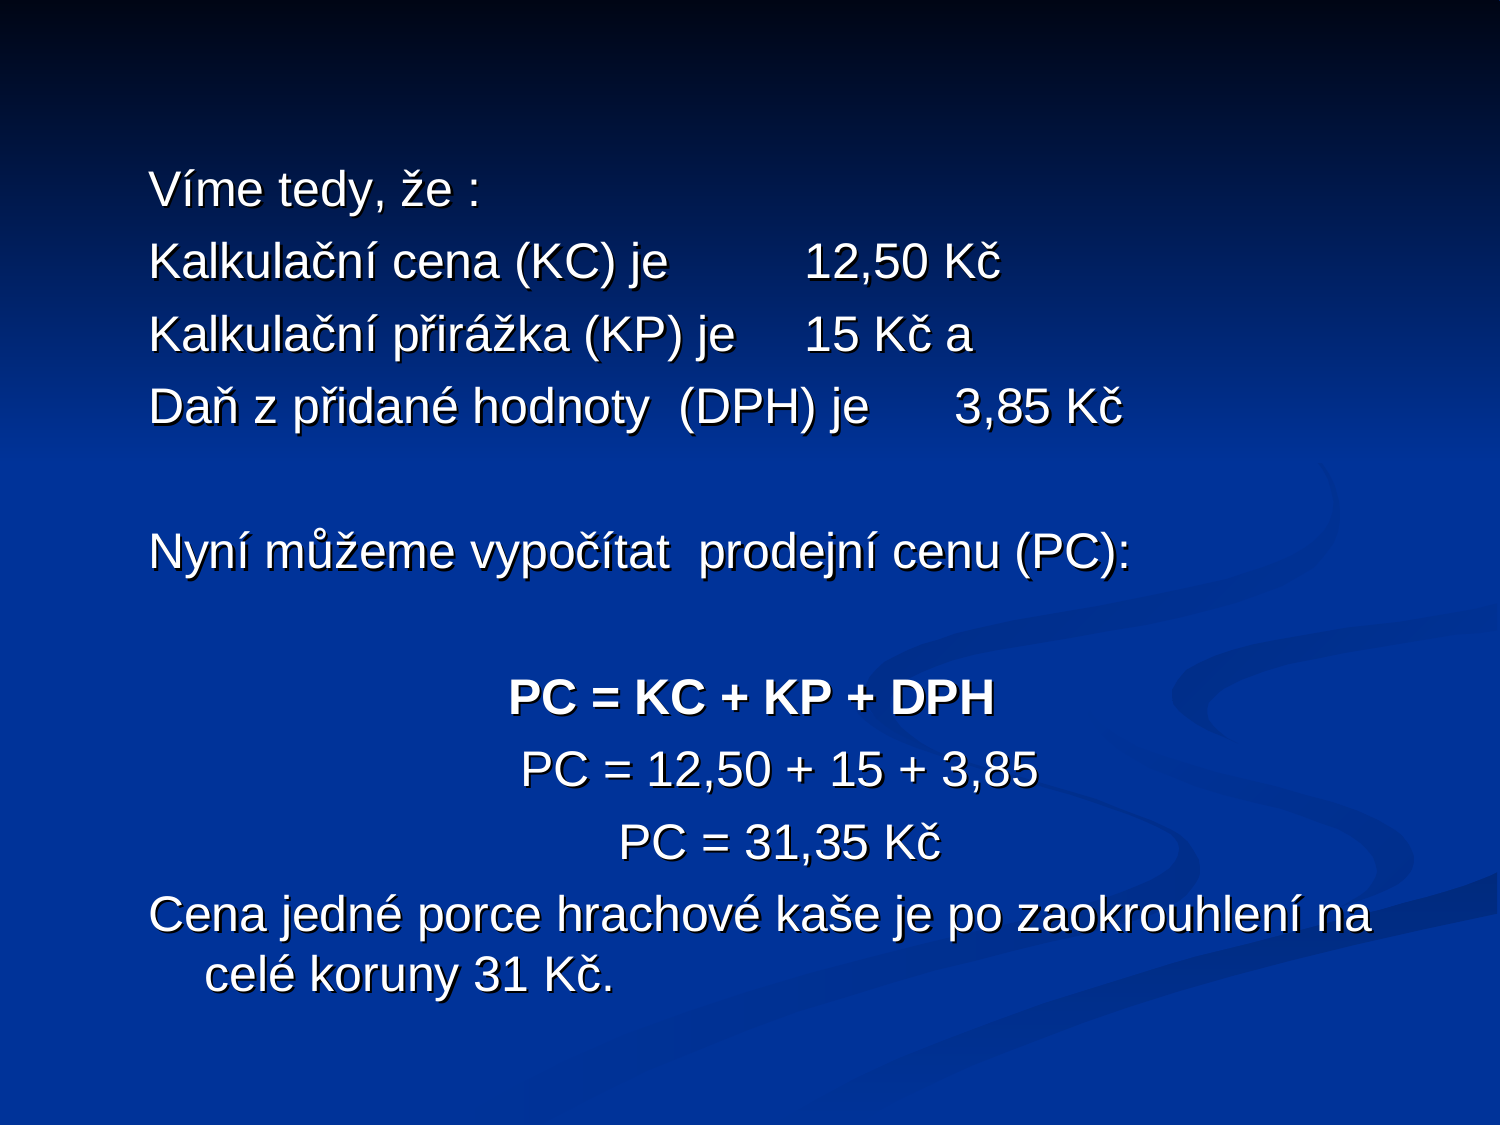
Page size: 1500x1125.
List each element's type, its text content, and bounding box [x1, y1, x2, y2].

list Víme tedy, že : Kalkulační cena (KC) je 12,50 Kč Kalkulační přirážka (KP) je 15 Kč a Daň z přidané hodnoty (DPH) je 3,85 Kč Nyní můžeme vypočítat prodejní cenu (PC): PC = KC + KP + DPH PC = 12,50 + 15 + 3,85 PC = 31,35 Kč Cena jedné porce hrachové kaše je po zaokrouhlení na celé koruny 31 Kč. [76, 148, 1427, 1010]
